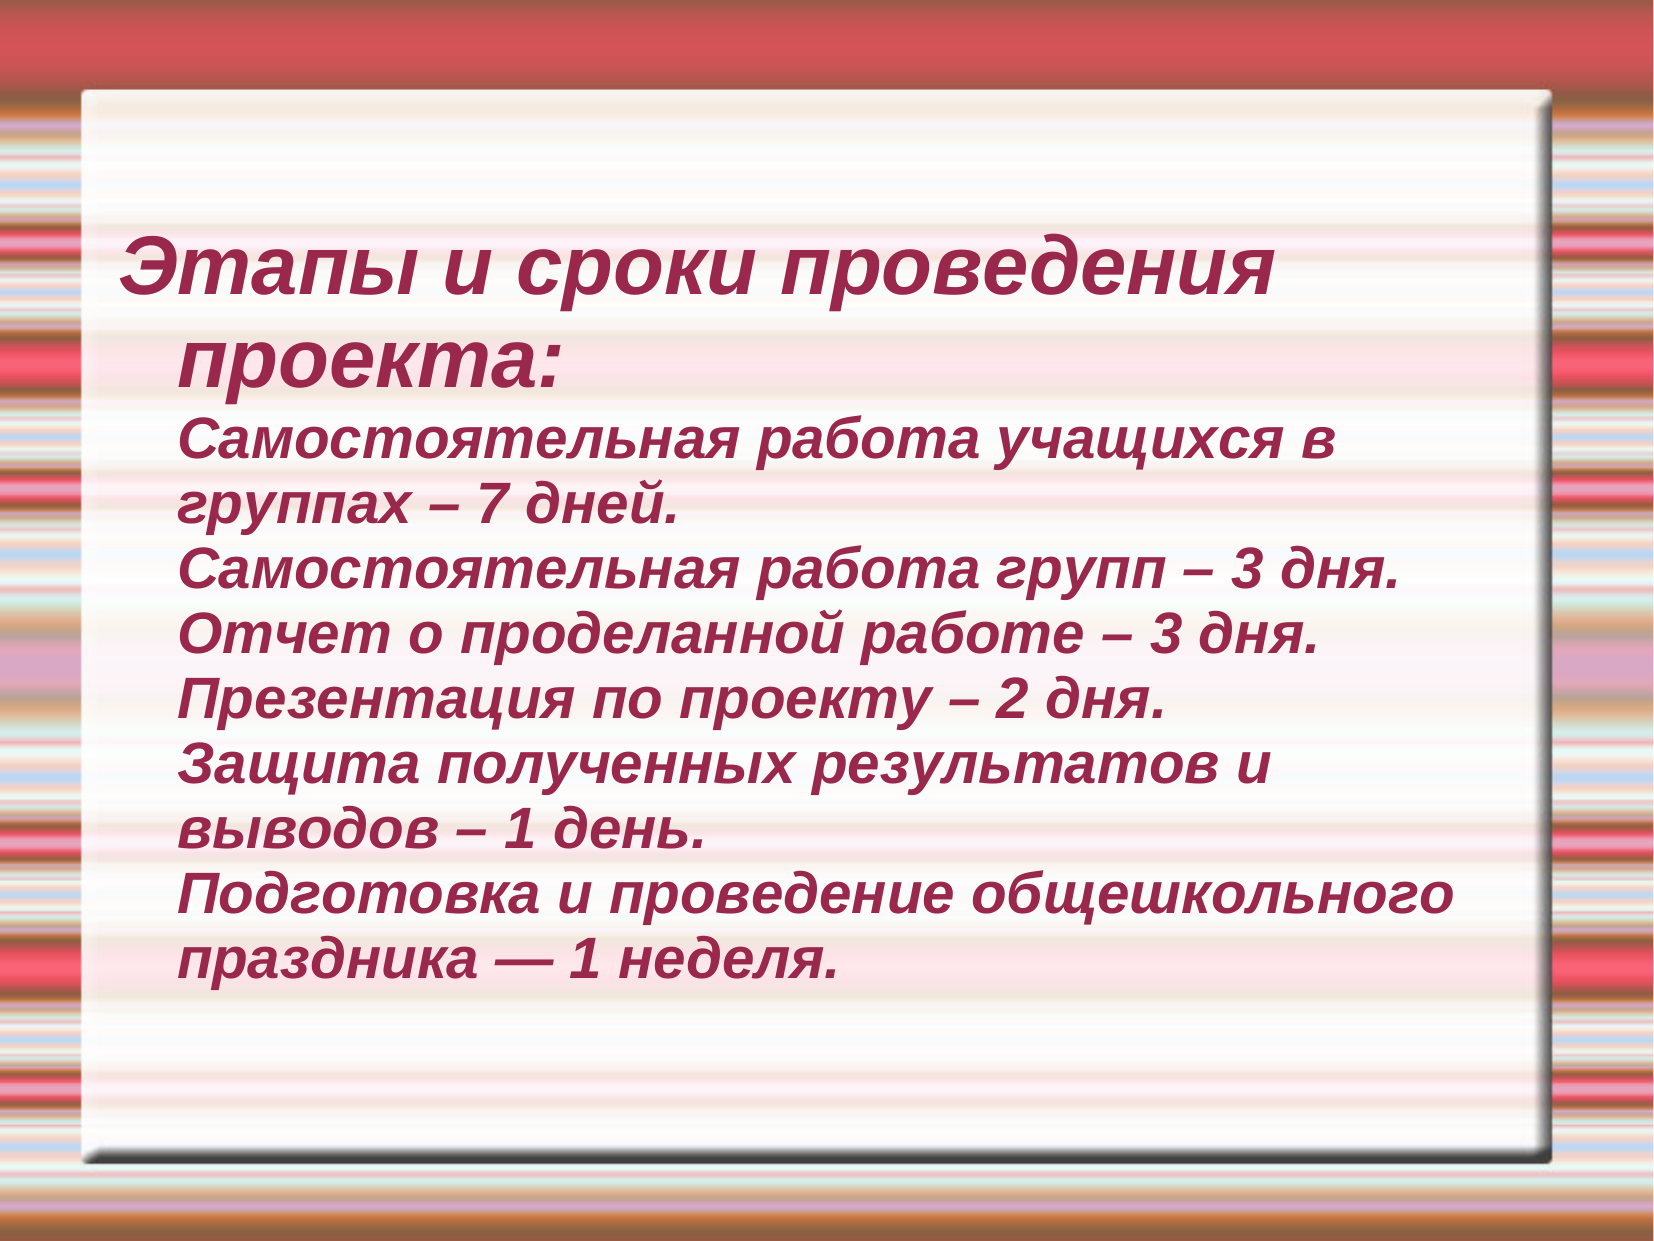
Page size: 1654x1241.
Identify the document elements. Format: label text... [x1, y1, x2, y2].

title Этапы и сроки проведения проекта: Самостоятельная работа учащихся в группах – 7 дней. Самостоятельная работа групп – 3 дня. Отчет о проделанной работе – 3 дня. Презентация по проекту – 2 дня. Защита полученных результатов и выводов – 1 день. Подготовка и проведение общешкольного праздника — 1 неделя. [118, 88, 1536, 1123]
picture [0, 0, 1654, 1241]
